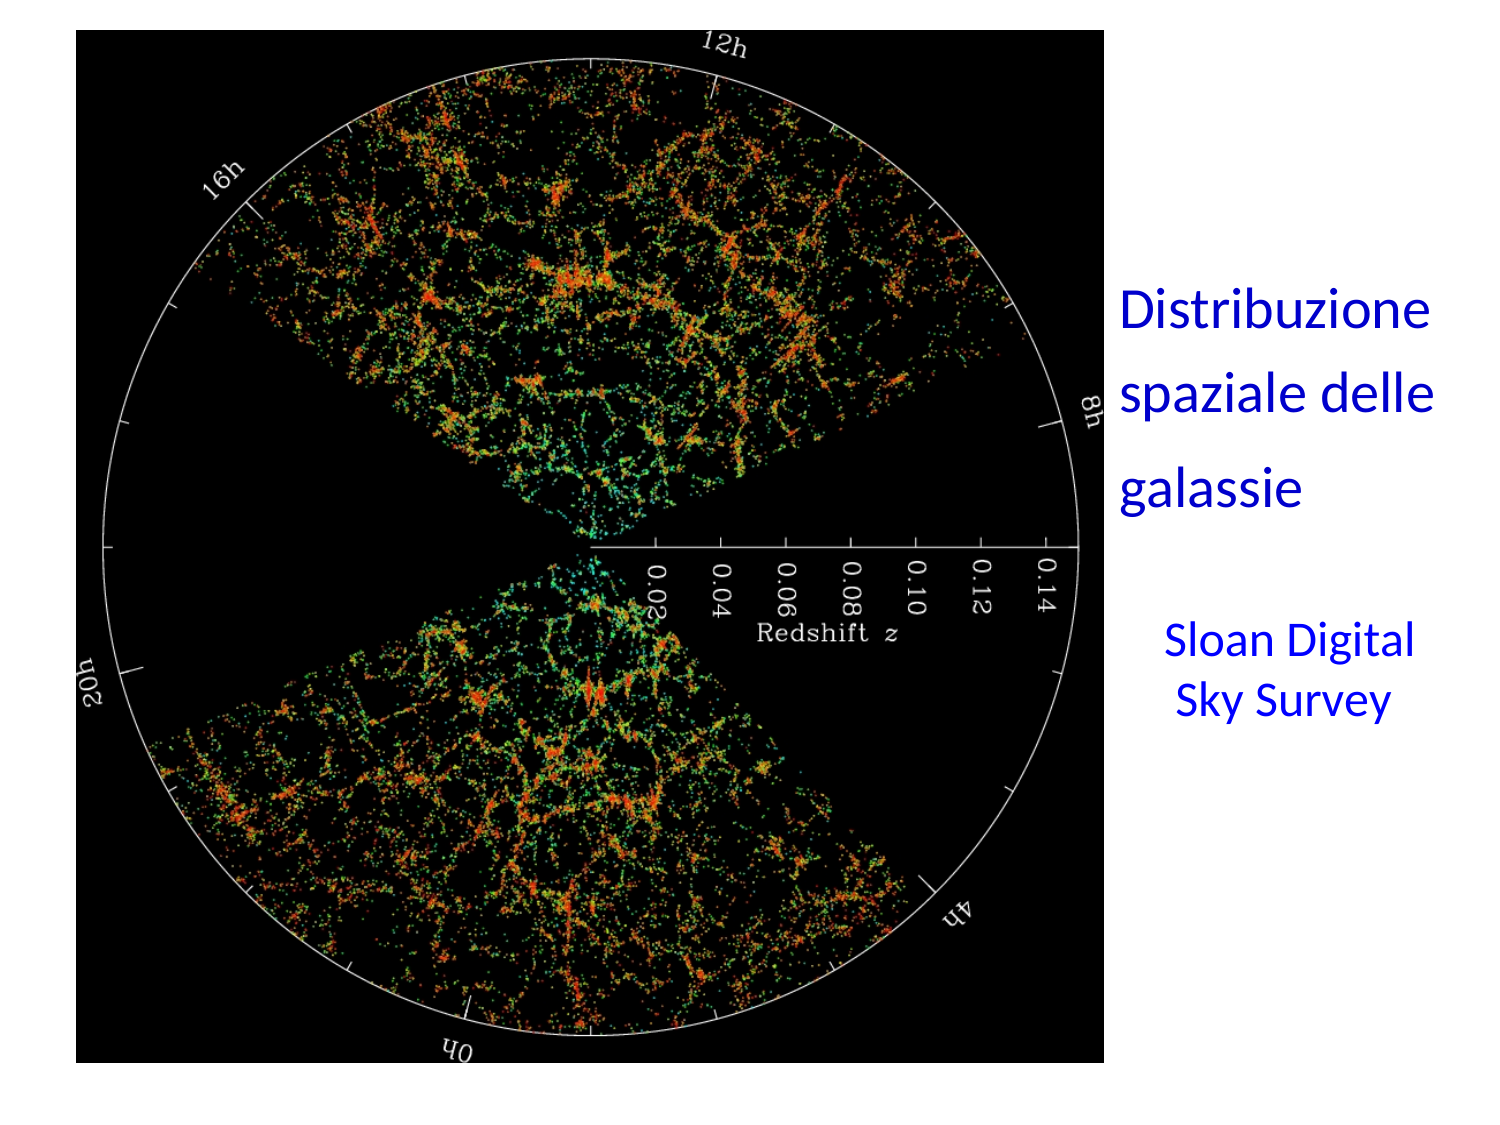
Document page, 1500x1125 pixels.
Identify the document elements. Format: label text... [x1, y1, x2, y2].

picture [76, 30, 1104, 1063]
list Distribuzione spaziale delle galassie Sloan Digital Sky Survey [1104, 262, 1500, 1006]
